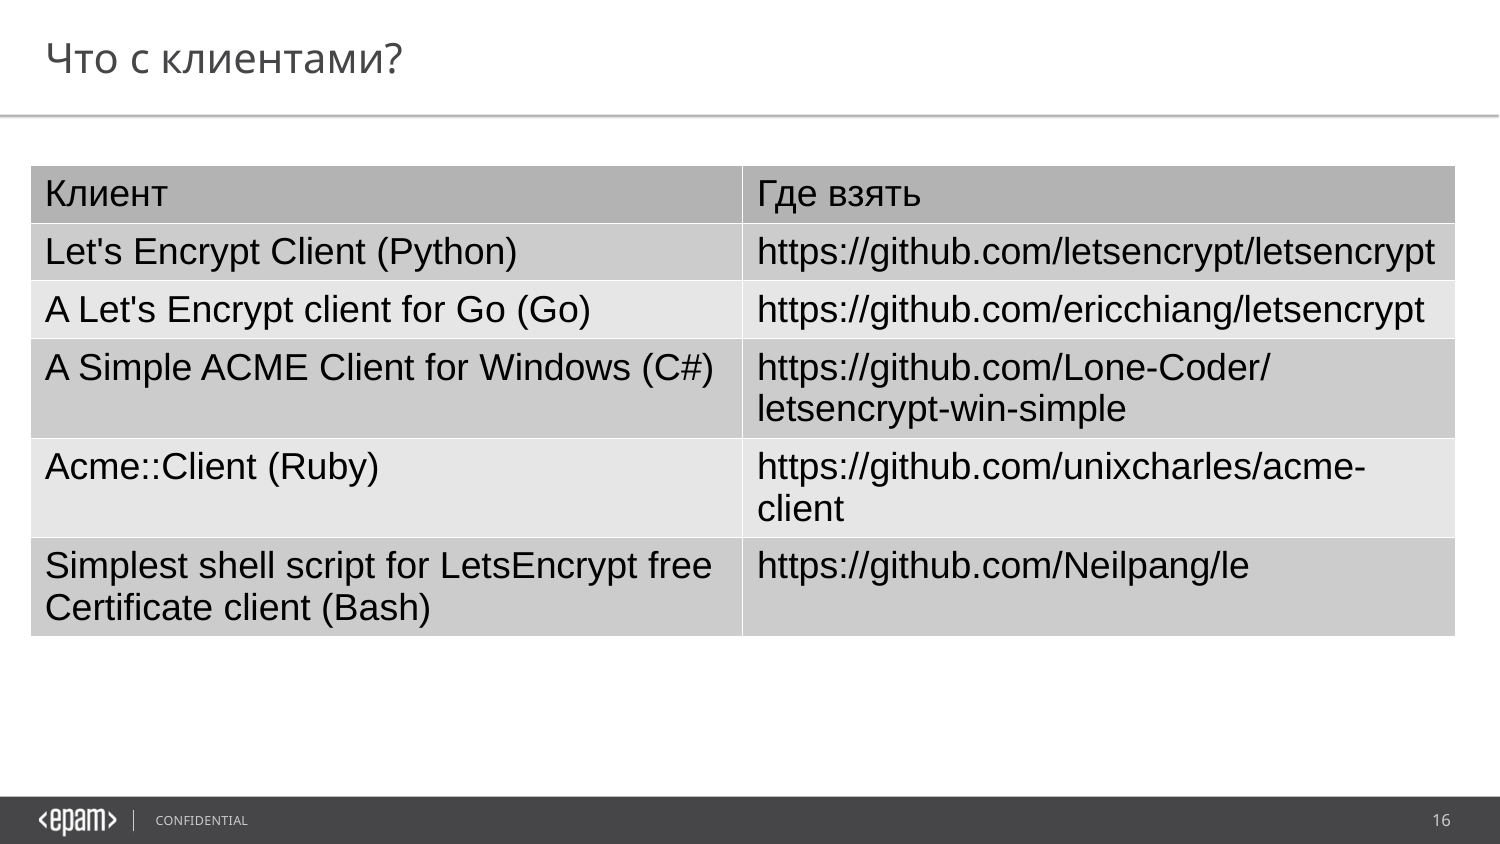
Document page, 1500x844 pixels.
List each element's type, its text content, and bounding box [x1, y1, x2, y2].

table_cell Acme::Client (Ruby) [31, 439, 742, 537]
table_cell Let's Encrypt Client (Python) [31, 224, 742, 280]
table_cell Simplest shell script for LetsEncrypt free Certificate client (Bash) [31, 538, 742, 636]
table_cell A Simple ACME Client for Windows (C#) [31, 339, 742, 438]
table_cell https://github.com/unixcharles/acme-client [743, 439, 1455, 537]
table_cell https://github.com/Neilpang/le [743, 538, 1455, 636]
table_cell https://github.com/ericchiang/letsencrypt [743, 281, 1455, 338]
table_header Клиент [31, 166, 742, 223]
table_cell https://github.com/letsencrypt/letsencrypt [743, 224, 1455, 280]
list Что с клиентами? [0, 0, 1500, 115]
table_cell https://github.com/Lone-Coder/letsencrypt-win-simple [743, 339, 1455, 438]
table_header Где взять [743, 166, 1455, 223]
picture [38, 808, 117, 837]
table_cell A Let's Encrypt client for Go (Go) [31, 281, 742, 338]
